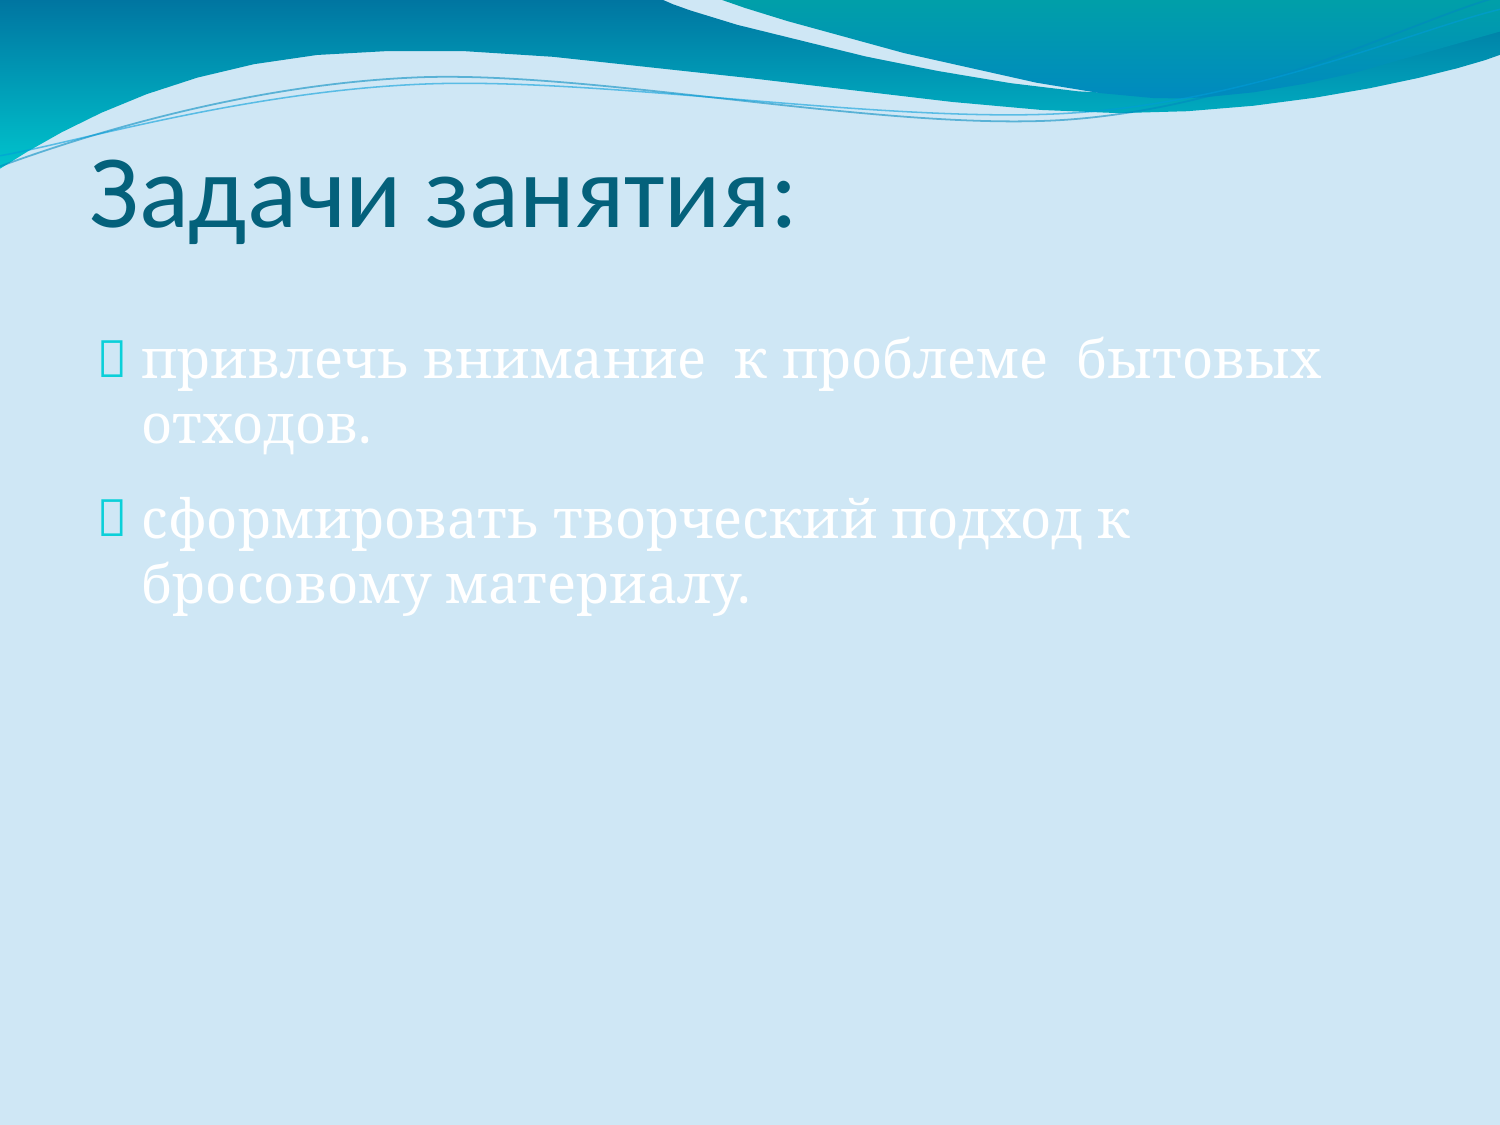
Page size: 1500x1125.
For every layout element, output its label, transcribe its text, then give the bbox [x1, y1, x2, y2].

title Задачи занятия: [75, 115, 1425, 303]
list привлечь внимание к проблеме бытовых отходов. сформировать творческий подход к бросовому материалу. [81, 317, 1432, 1038]
